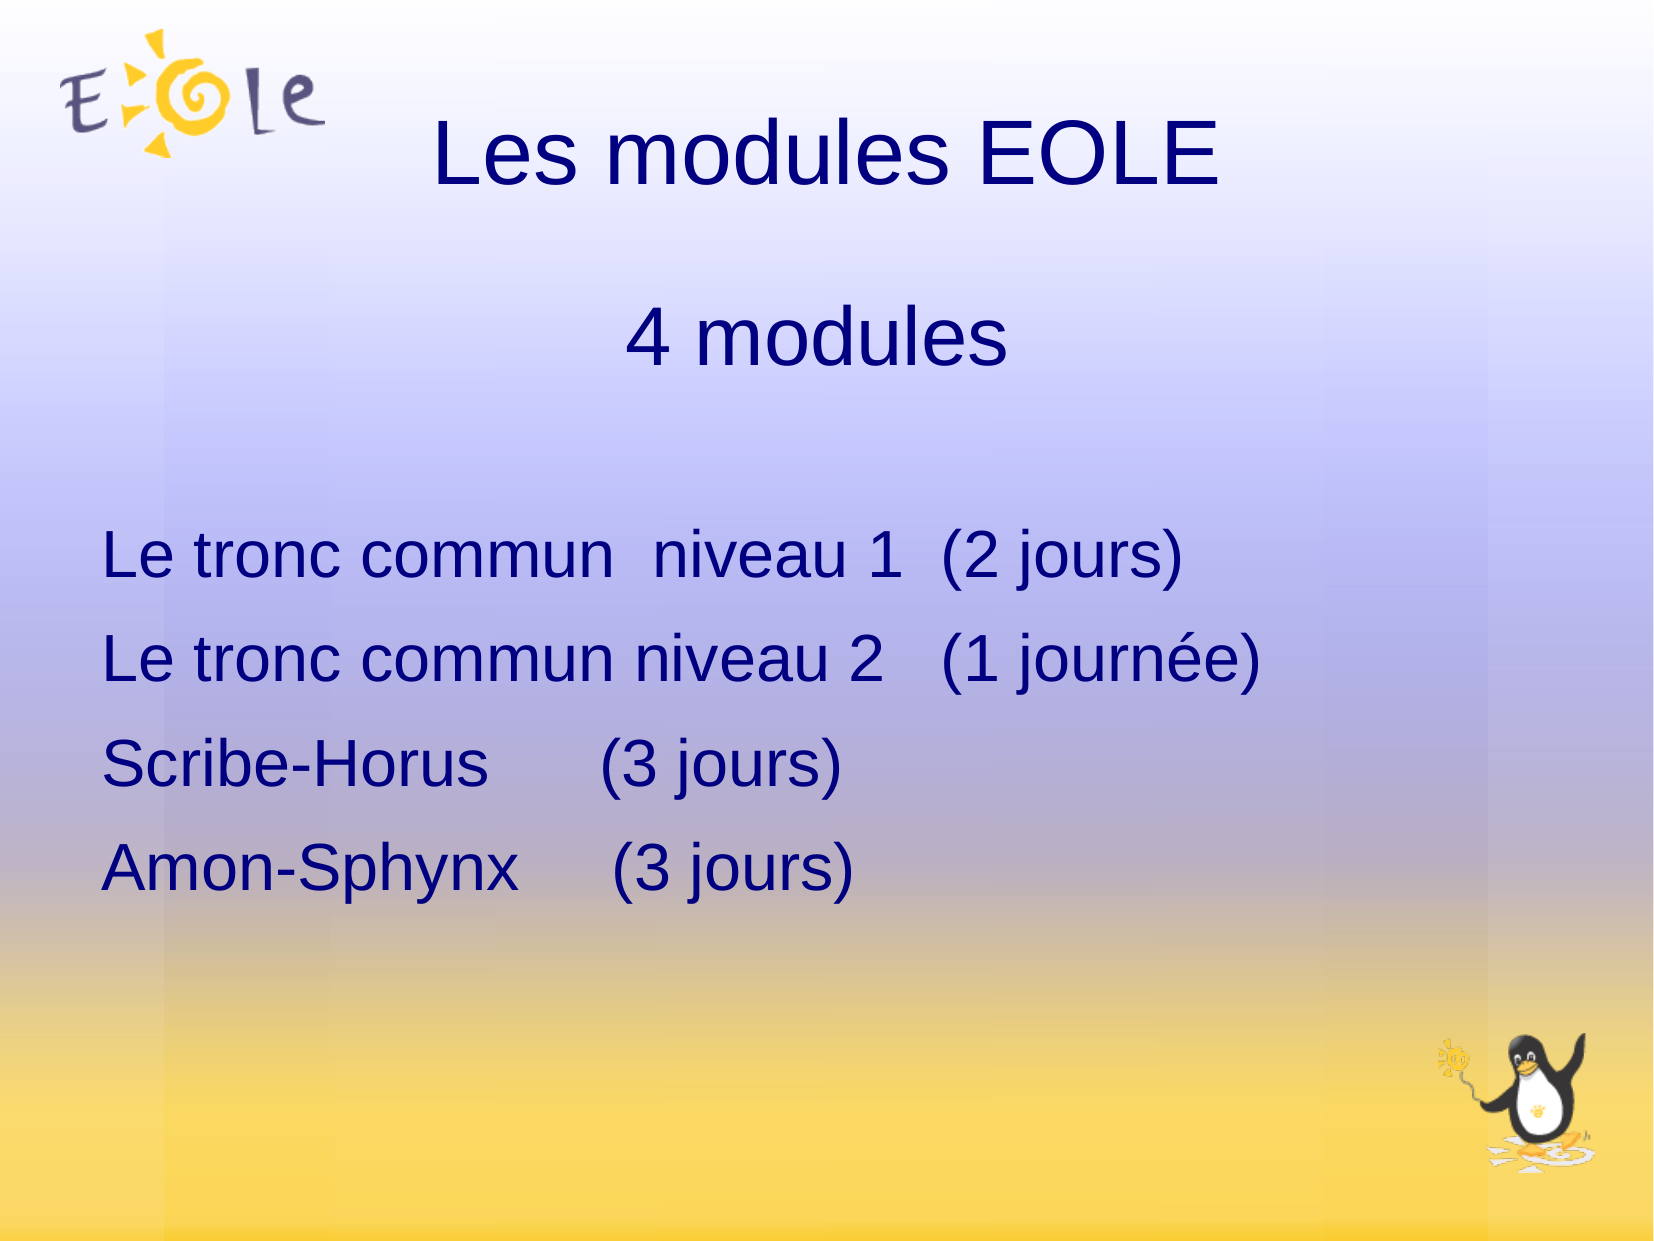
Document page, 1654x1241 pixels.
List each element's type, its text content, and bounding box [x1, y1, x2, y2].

list 4 modules Le tronc commun niveau 1 (2 jours) Le tronc commun niveau 2 (1 journée) Scribe-Horus (3 jours) Amon-Sphynx (3 jours) [82, 290, 1571, 1109]
picture [0, 0, 1654, 1241]
title Les modules EOLE [82, 49, 1571, 257]
